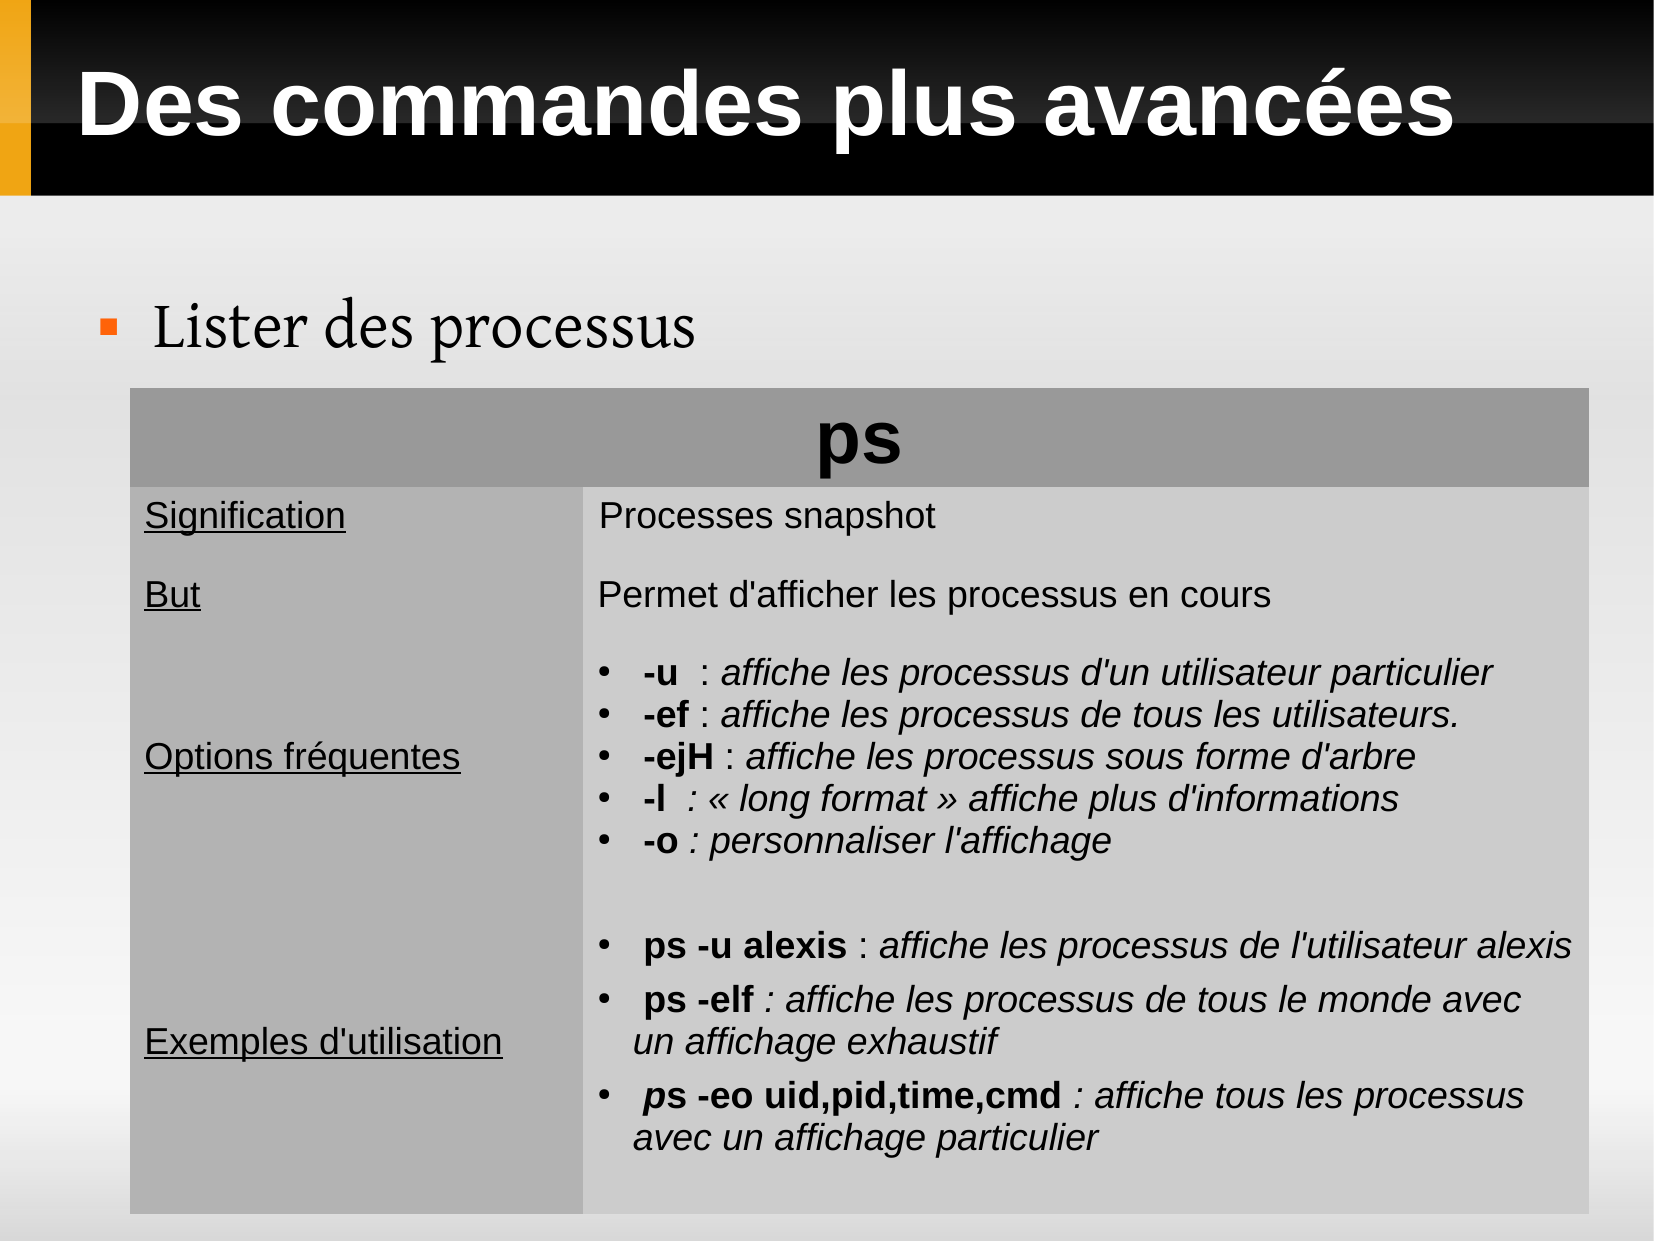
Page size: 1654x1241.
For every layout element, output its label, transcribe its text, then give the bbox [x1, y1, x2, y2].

table_cell Permet d'afficher les processus en cours [583, 545, 1589, 644]
table_cell Exemples d'utilisation [130, 869, 583, 1214]
table_cell ps -u alexis : affiche les processus de l'utilisateur alexis ps -elf : affiche les processus de tous le monde avec un affichage exhaustif ps -eo uid,pid,time,cmd : affiche tous les processus avec un affichage particulier [583, 869, 1589, 1214]
table_cell Options fréquentes [130, 644, 583, 869]
title Des commandes plus avancées [76, 0, 1565, 208]
picture [0, 0, 1654, 1241]
table_cell But [130, 545, 583, 644]
table_cell -u : affiche les processus d'un utilisateur particulier -ef : affiche les processus de tous les utilisateurs. -ejH : affiche les processus sous forme d'arbre -l : « long format » affiche plus d'informations -o : personnaliser l'affichage [583, 644, 1589, 869]
table_cell Signification [130, 487, 583, 545]
list Lister des processus [82, 290, 1571, 1109]
table_cell Processes snapshot [583, 487, 1589, 545]
table_header ps [130, 388, 1589, 487]
